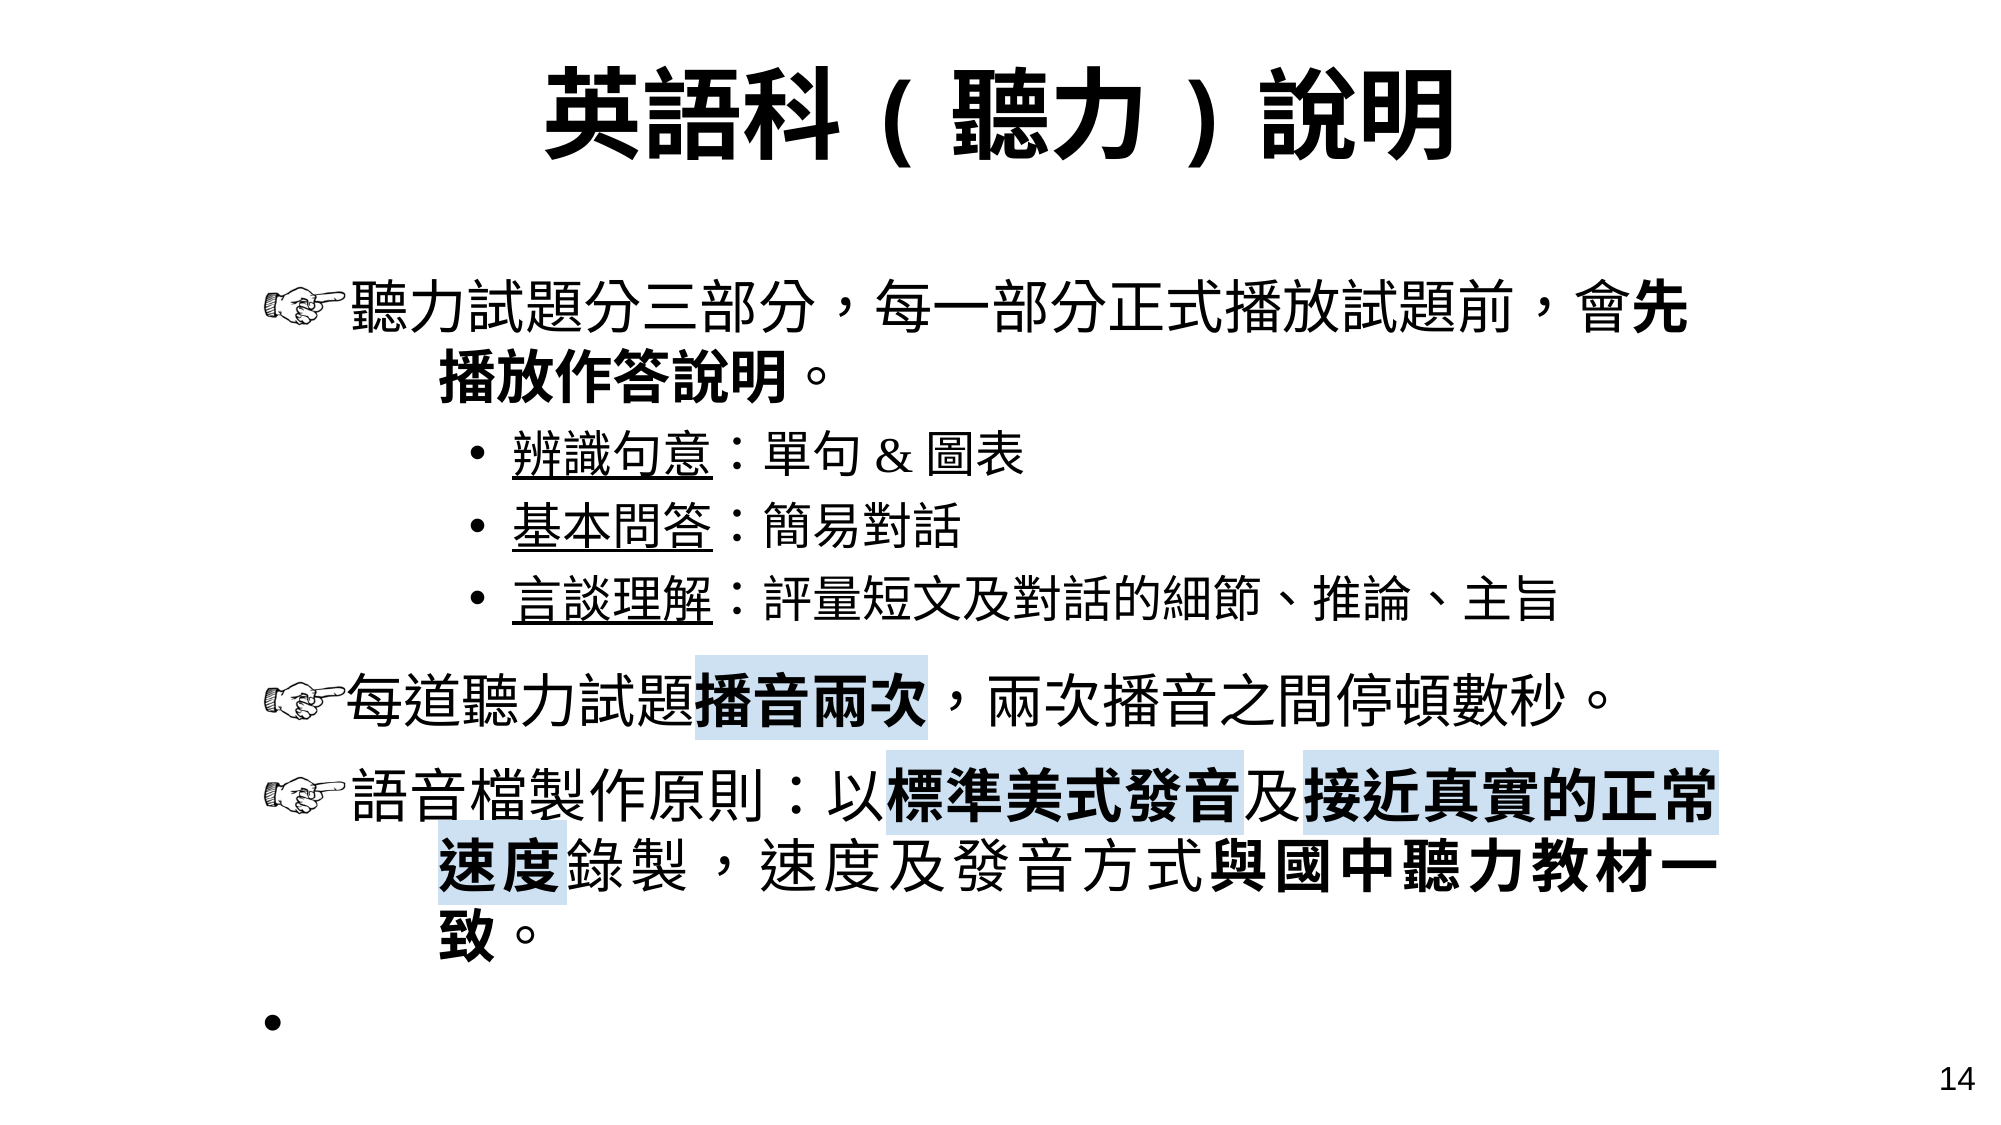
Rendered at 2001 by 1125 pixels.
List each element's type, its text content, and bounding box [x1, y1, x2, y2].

text_box 14 [1923, 1047, 2000, 1108]
title 英語科(聽力)說明 [137, 2, 1863, 220]
list 聽力試題分三部分，每一部分正式播放試題前，會先播放作答說明。 辨識句意：單句&圖表 基本問答：簡易對話 言談理解：評量短文及對話的細節、推論、主旨 每道聽力試題播音兩次，兩次播音之間停頓數秒。 語音檔製作原則：以標準美式發音及接近真實的正常速度錄製，速度及發音方式與國中聽力教材一致。 [247, 262, 1734, 1005]
